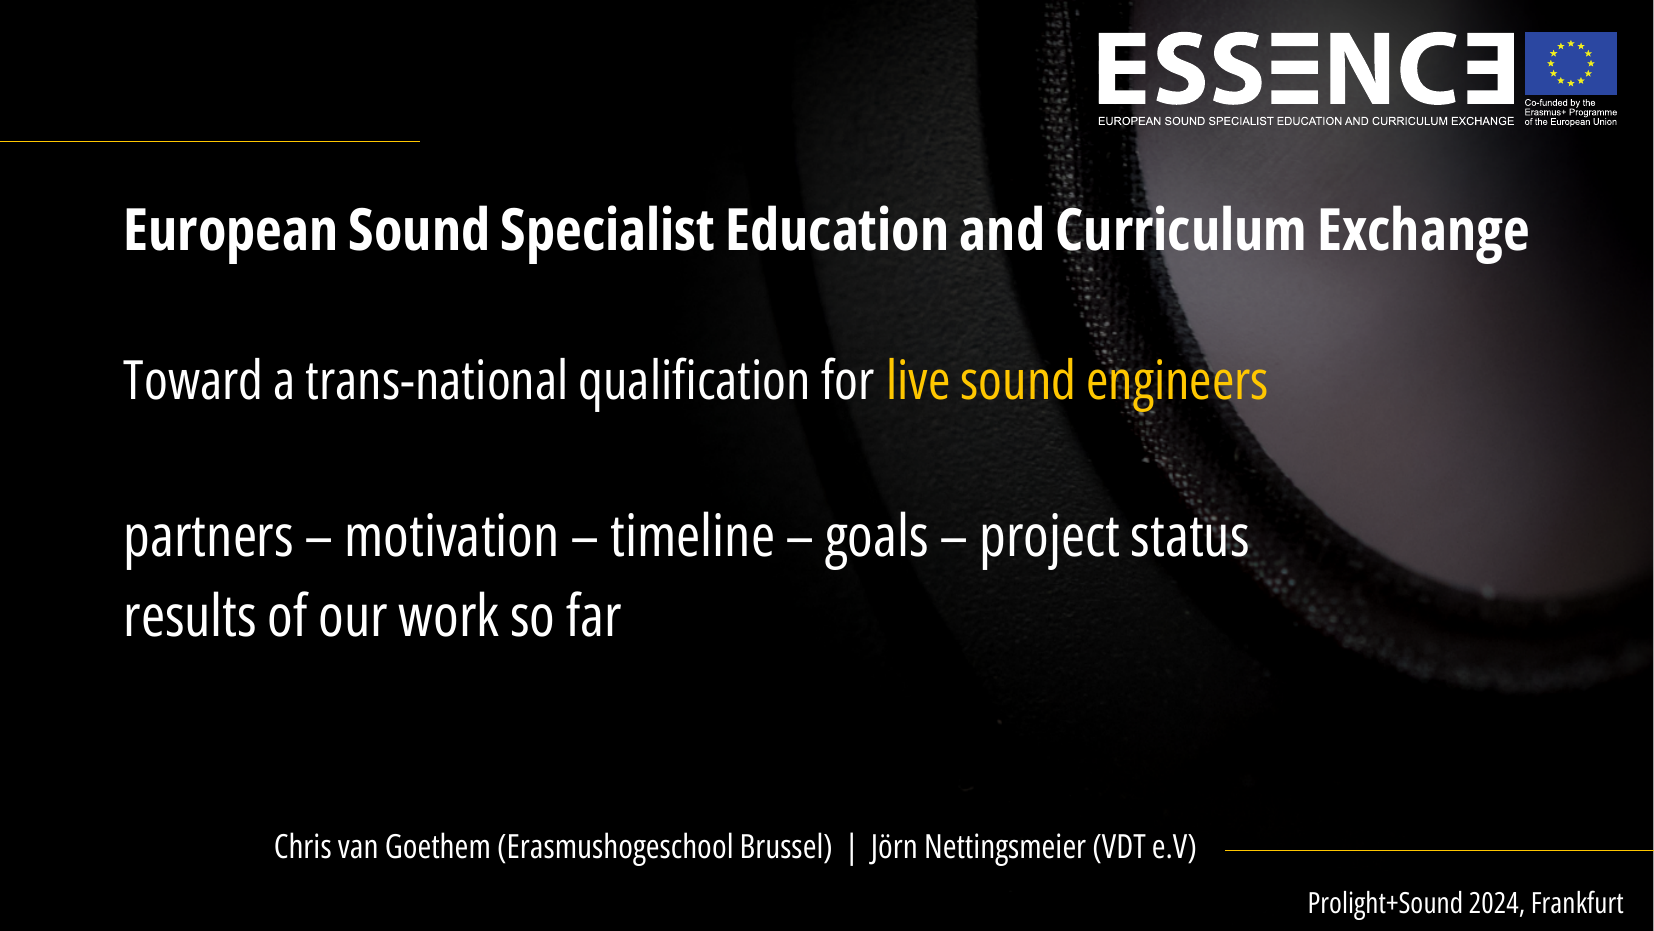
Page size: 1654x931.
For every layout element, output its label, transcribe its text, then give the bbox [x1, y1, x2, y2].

picture [1485, 903, 1490, 911]
picture [1332, 903, 1338, 911]
picture [1413, 903, 1419, 911]
picture [1598, 903, 1603, 911]
picture [1452, 903, 1458, 911]
subtitle European Sound Specialist Education and Curriculum Exchange Toward a trans-national qualification for live sound engineers partners – motivation – timeline – goals – project status results of our work so far Chris van Goethem (Erasmushogeschool Brussel) | Jörn Nettingsmeier (VDT e.V) [124, 188, 1616, 903]
picture [0, 0, 1654, 931]
picture [1427, 903, 1432, 911]
